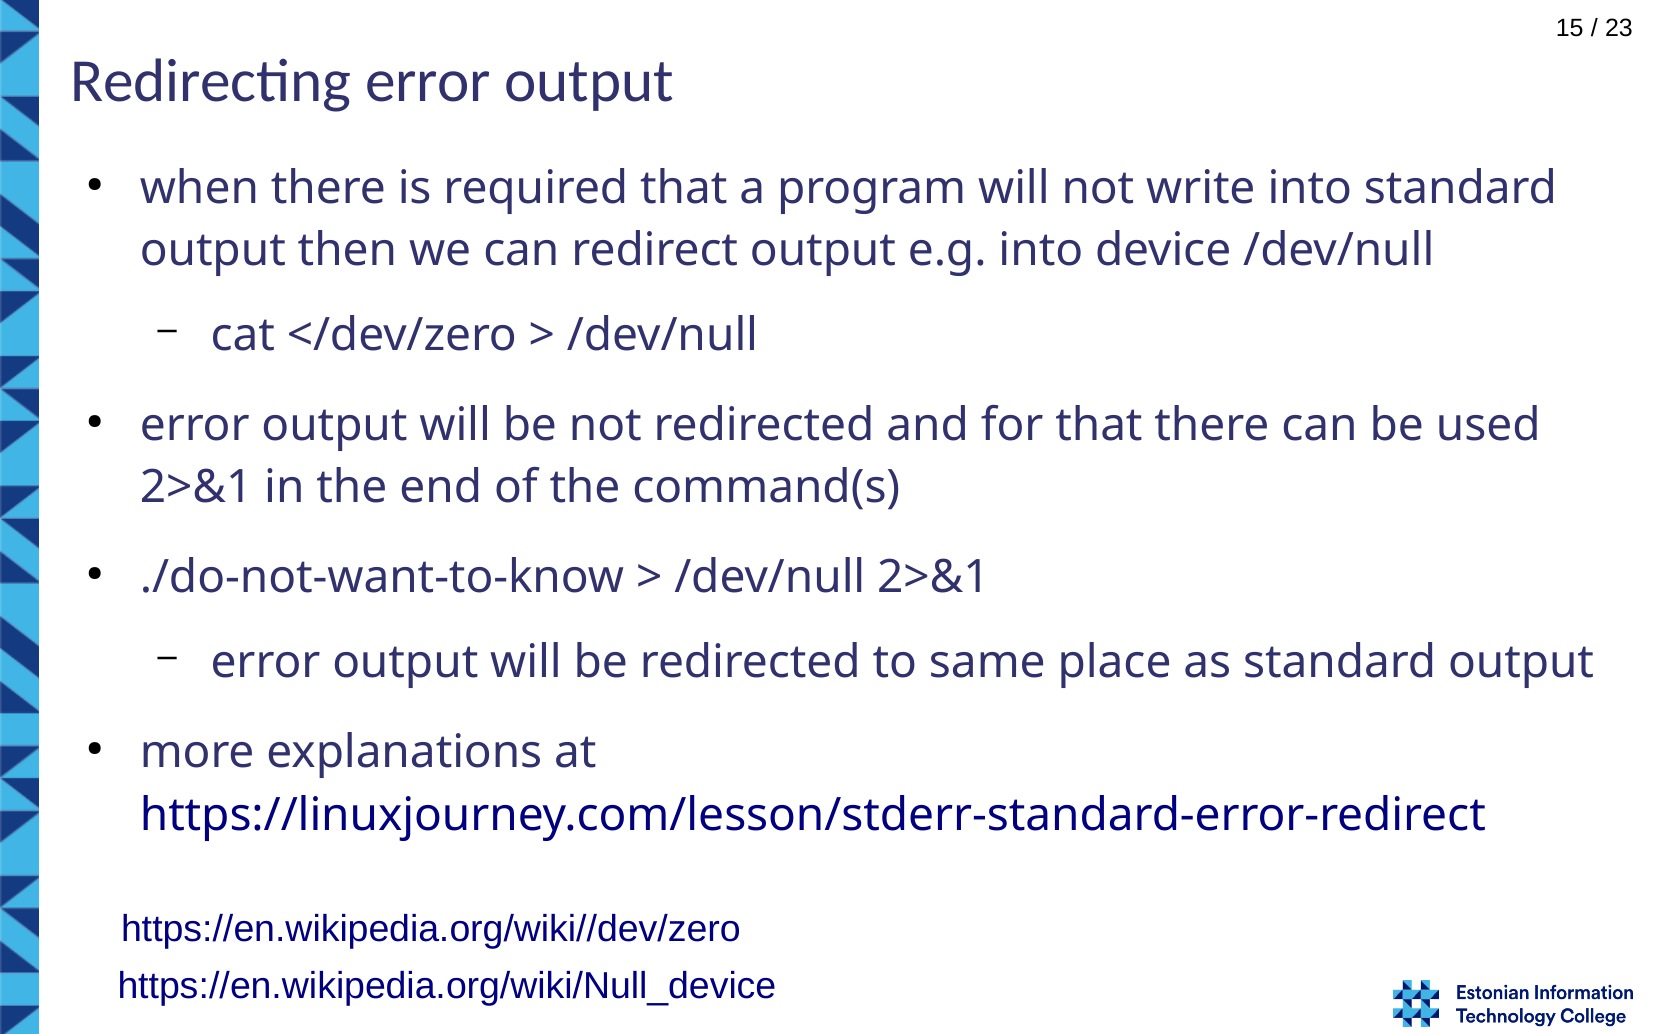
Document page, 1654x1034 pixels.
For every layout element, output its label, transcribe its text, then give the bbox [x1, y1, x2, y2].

title Redirecting error output [70, 41, 1630, 130]
text_box https://en.wikipedia.org/wiki/Null_device [102, 956, 792, 1014]
list when there is required that a program will not write into standard output then we can redirect output e.g. into device /dev/null cat </dev/zero > /dev/null error output will be not redirected and for that there can be used 2>&1 in the end of the command(s) ./do-not-want-to-know > /dev/null 2>&1 error output will be redirected to same place as standard output more explanations at https://linuxjourney.com/lesson/stderr-standard-error-redirect [68, 153, 1630, 957]
text_box https://en.wikipedia.org/wiki//dev/zero [106, 900, 756, 956]
picture [1393, 980, 1633, 1027]
